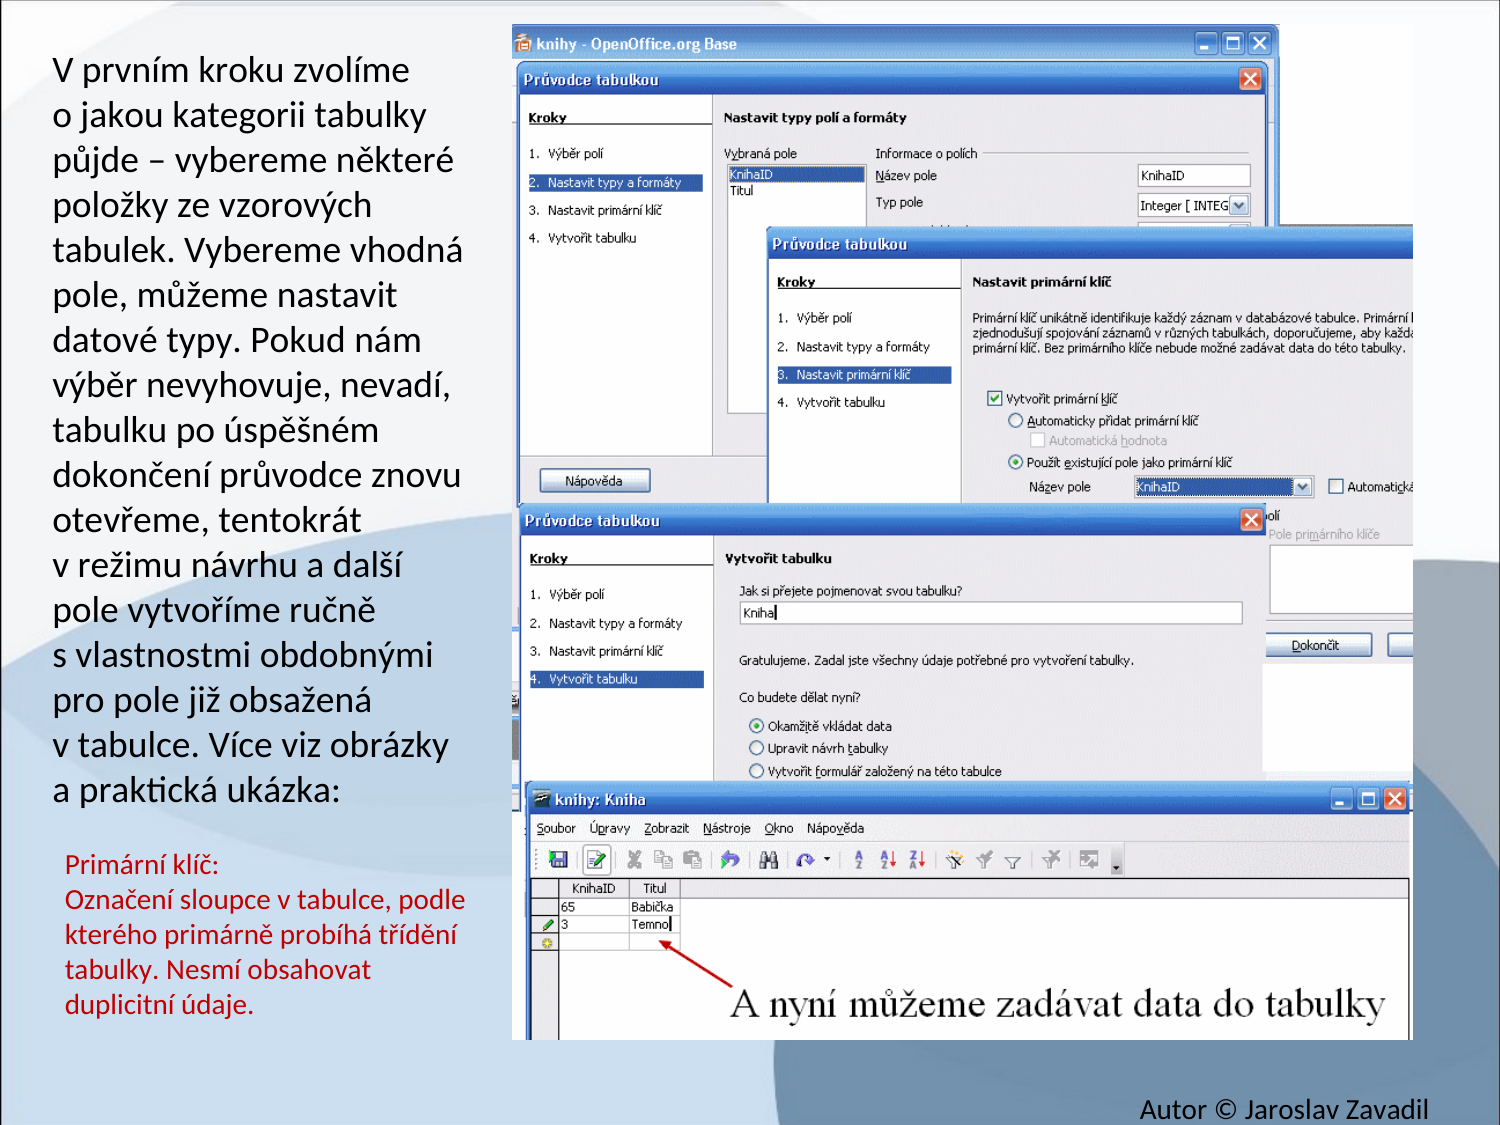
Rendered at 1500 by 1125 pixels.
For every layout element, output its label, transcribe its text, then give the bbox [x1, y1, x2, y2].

text_box Primární klíč: Označení sloupce v tabulce, podle kterého primárně probíhá třídění tabulky. Nesmí obsahovat duplicitní údaje. [50, 837, 488, 1028]
text_box V prvním kroku zvolíme o jakou kategorii tabulky půjde – vybereme některé položky ze vzorových tabulek. Vybereme vhodná pole, můžeme nastavit datové typy. Pokud nám výběr nevyhovuje, nevadí, tabulku po úspěšném dokončení průvodce znovu otevřeme, tentokrát v režimu návrhu a další pole vytvoříme ručně s vlastnostmi obdobnými pro pole již obsažená v tabulce. Více viz obrázky a praktická ukázka: [37, 37, 488, 818]
picture [0, 0, 1500, 1125]
text_box Autor © Jaroslav Zavadil [1125, 1082, 1445, 1125]
